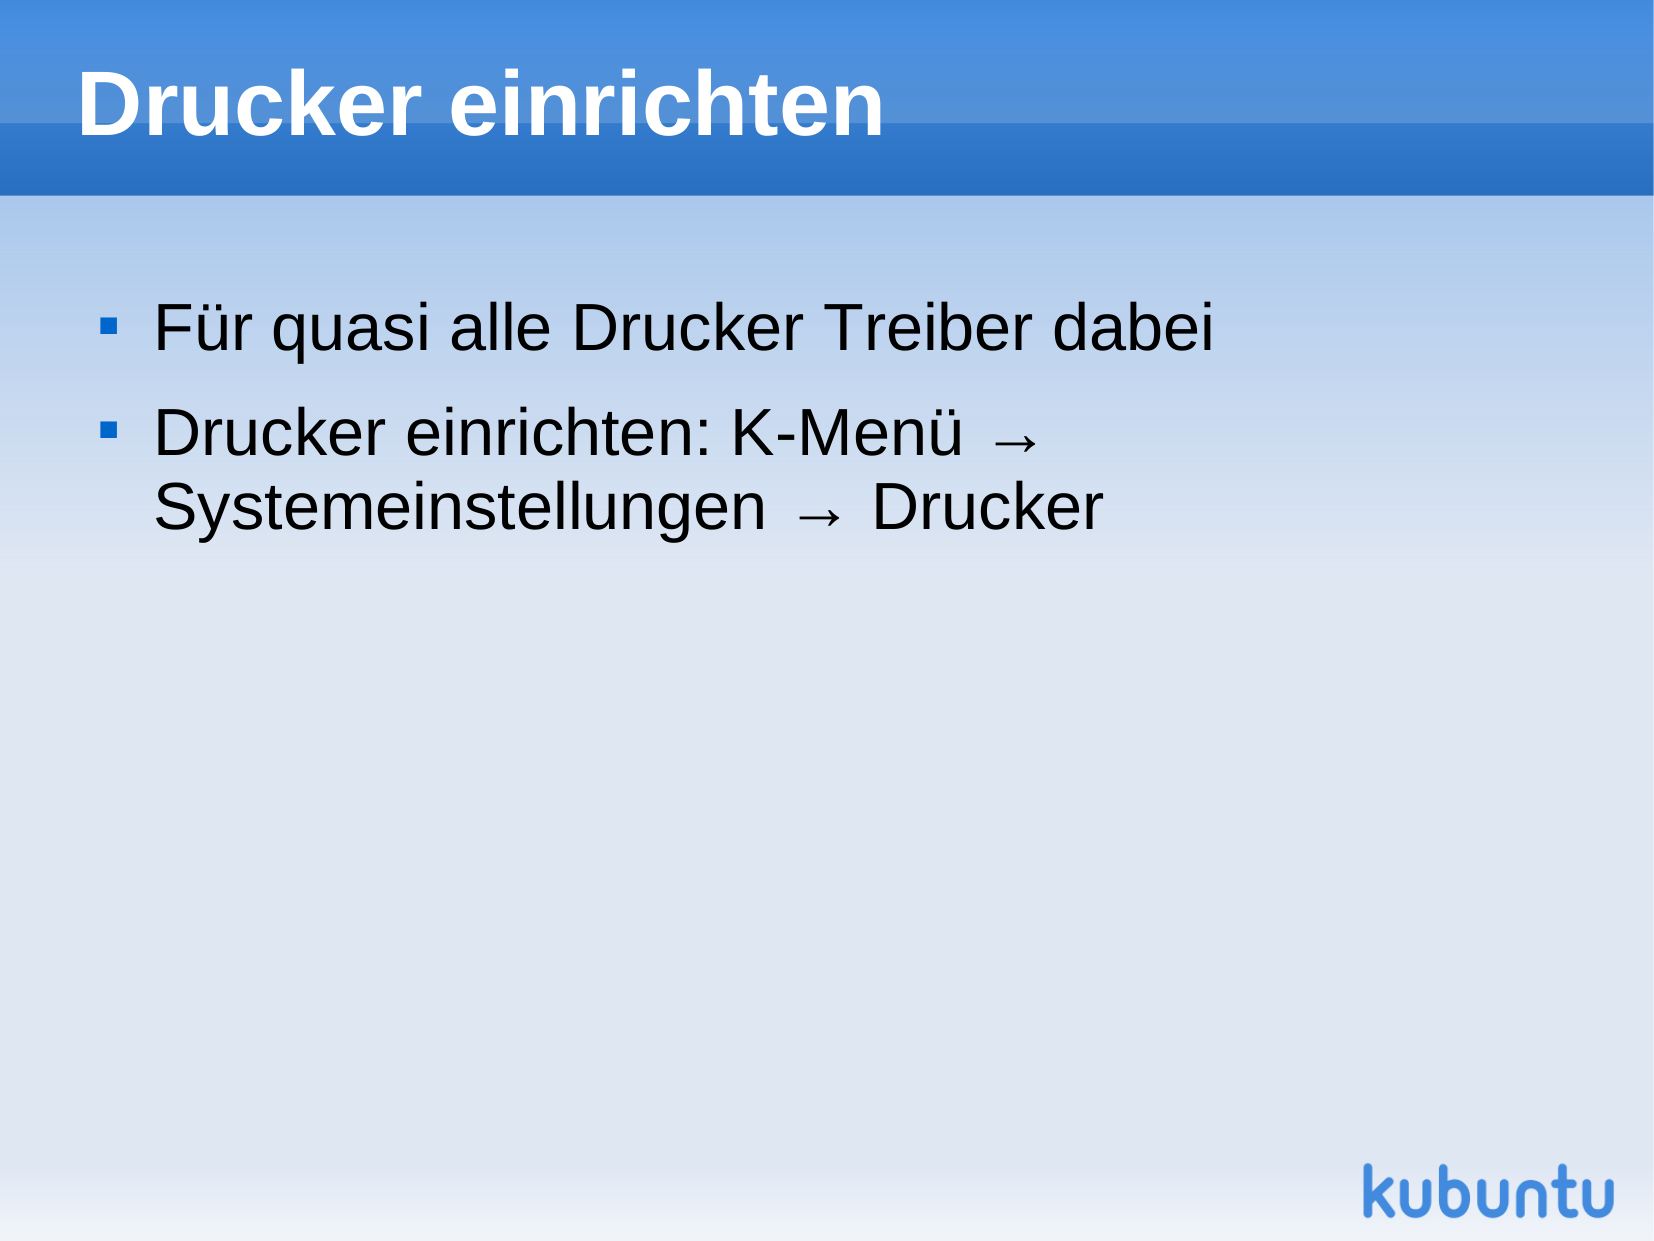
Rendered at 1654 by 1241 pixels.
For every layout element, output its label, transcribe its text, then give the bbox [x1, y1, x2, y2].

picture [0, 0, 1654, 1241]
list Für quasi alle Drucker Treiber dabei Drucker einrichten: K-Menü → Systemeinstellungen → Drucker [82, 290, 1571, 1109]
title Drucker einrichten [76, 0, 1565, 208]
